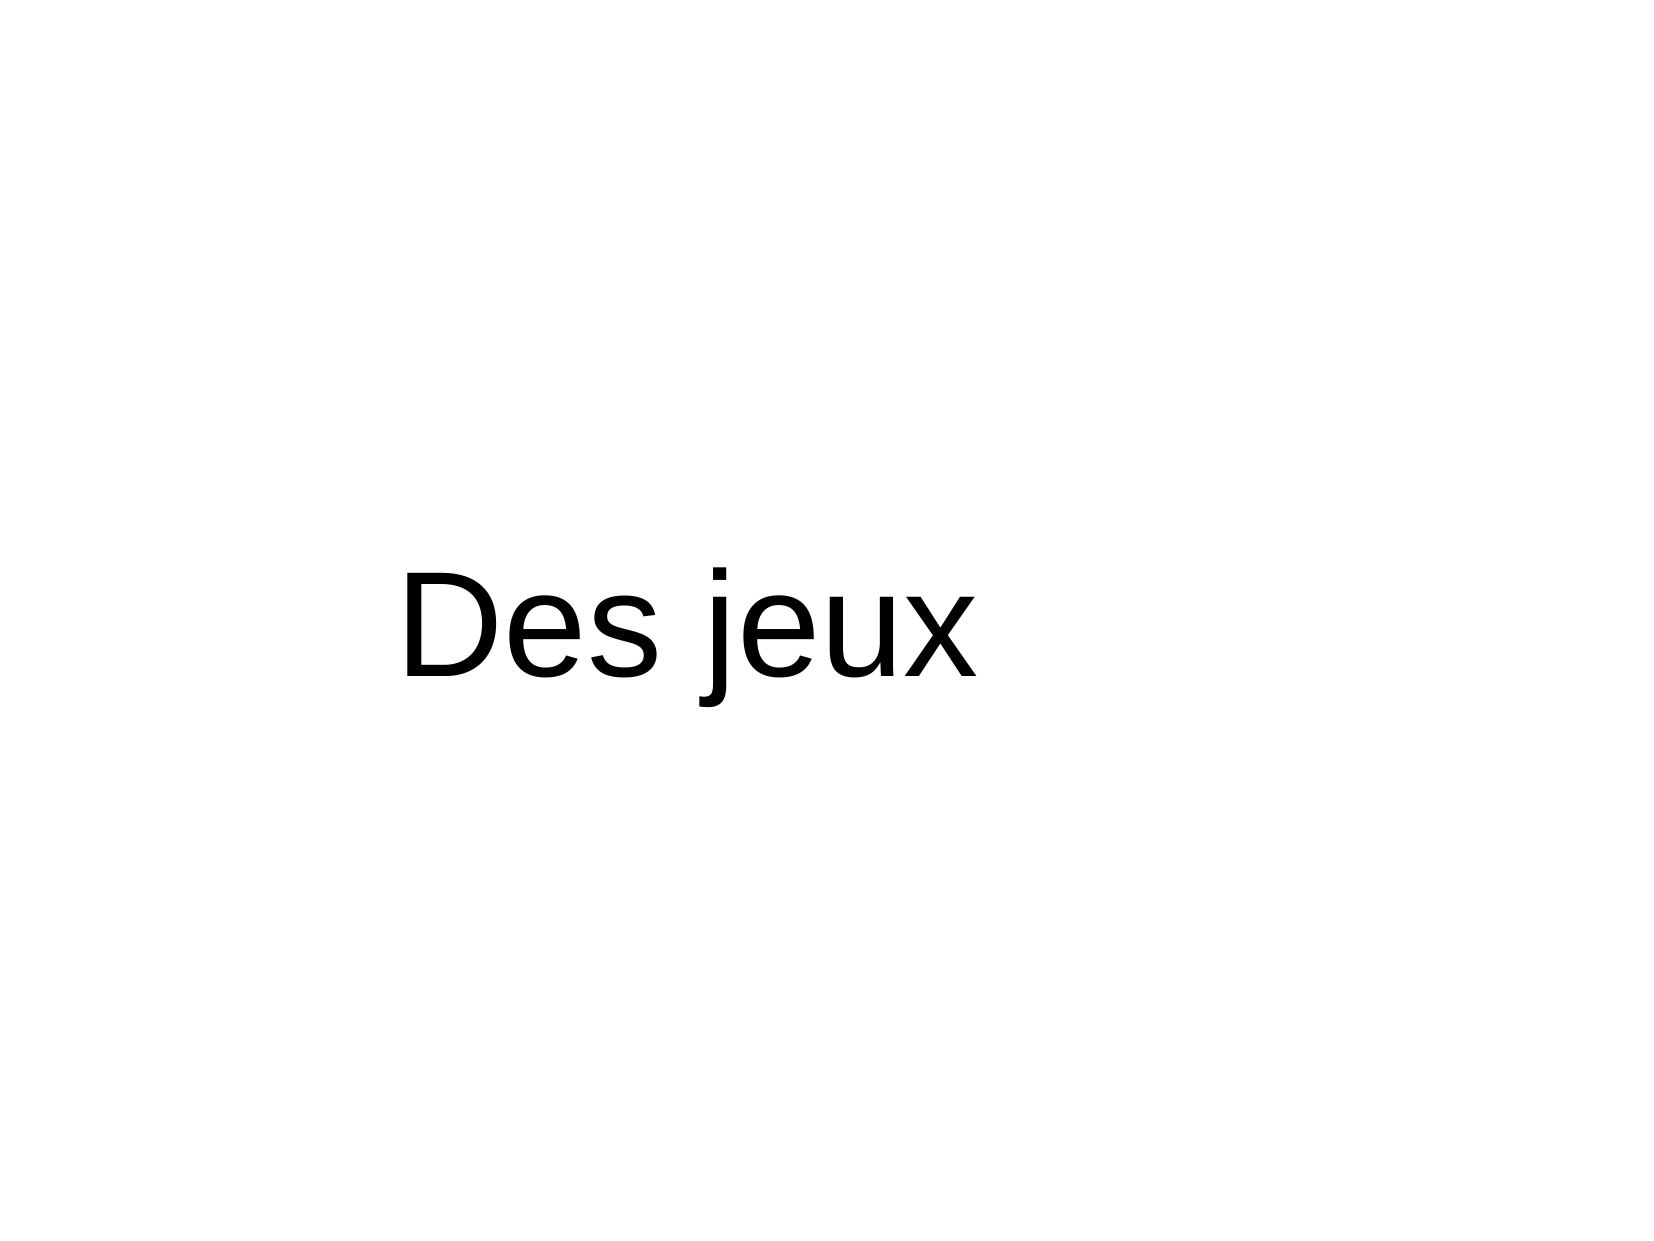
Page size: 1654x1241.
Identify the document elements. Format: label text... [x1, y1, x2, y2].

text_box Des jeux [380, 533, 1279, 717]
